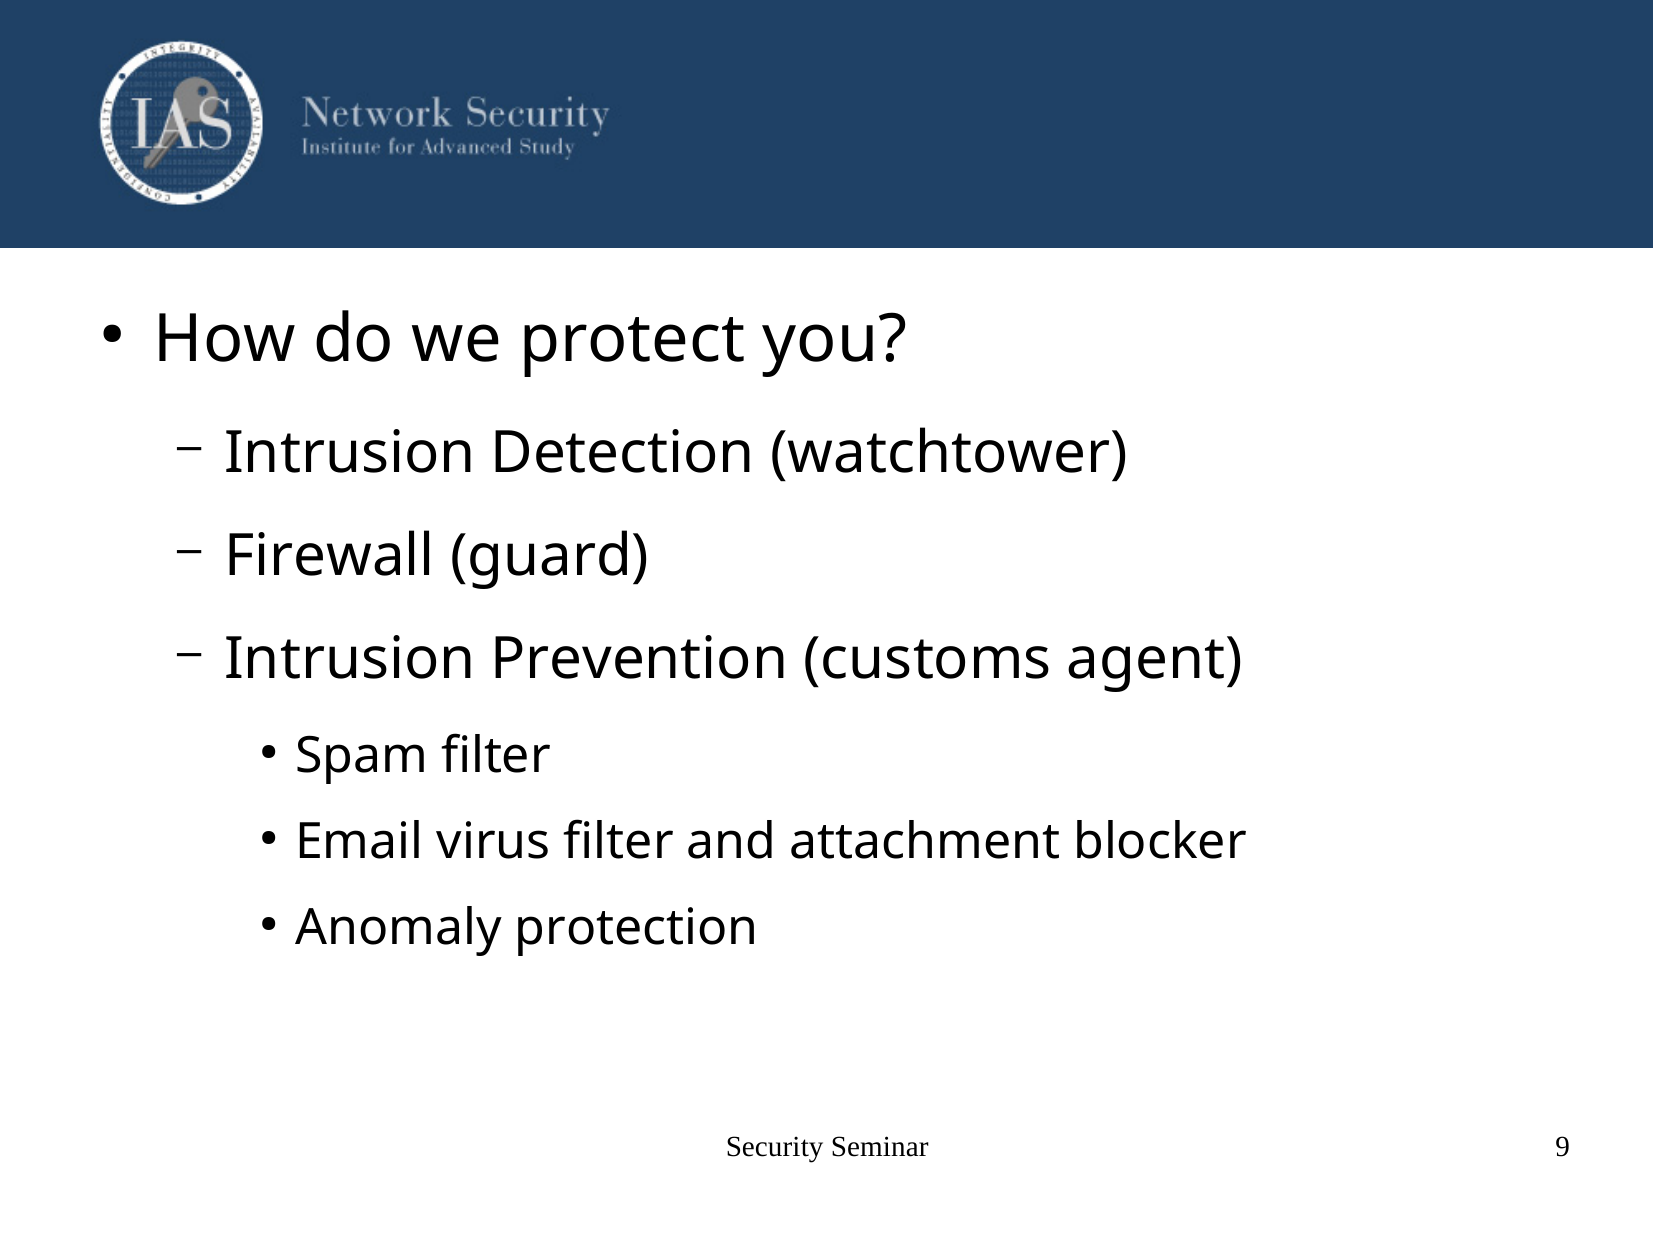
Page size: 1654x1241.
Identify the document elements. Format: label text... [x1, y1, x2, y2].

list How do we protect you? Intrusion Detection (watchtower) Firewall (guard) Intrusion Prevention (customs agent) Spam filter Email virus filter and attachment blocker Anomaly protection [82, 290, 1571, 1109]
picture [0, 0, 1653, 248]
